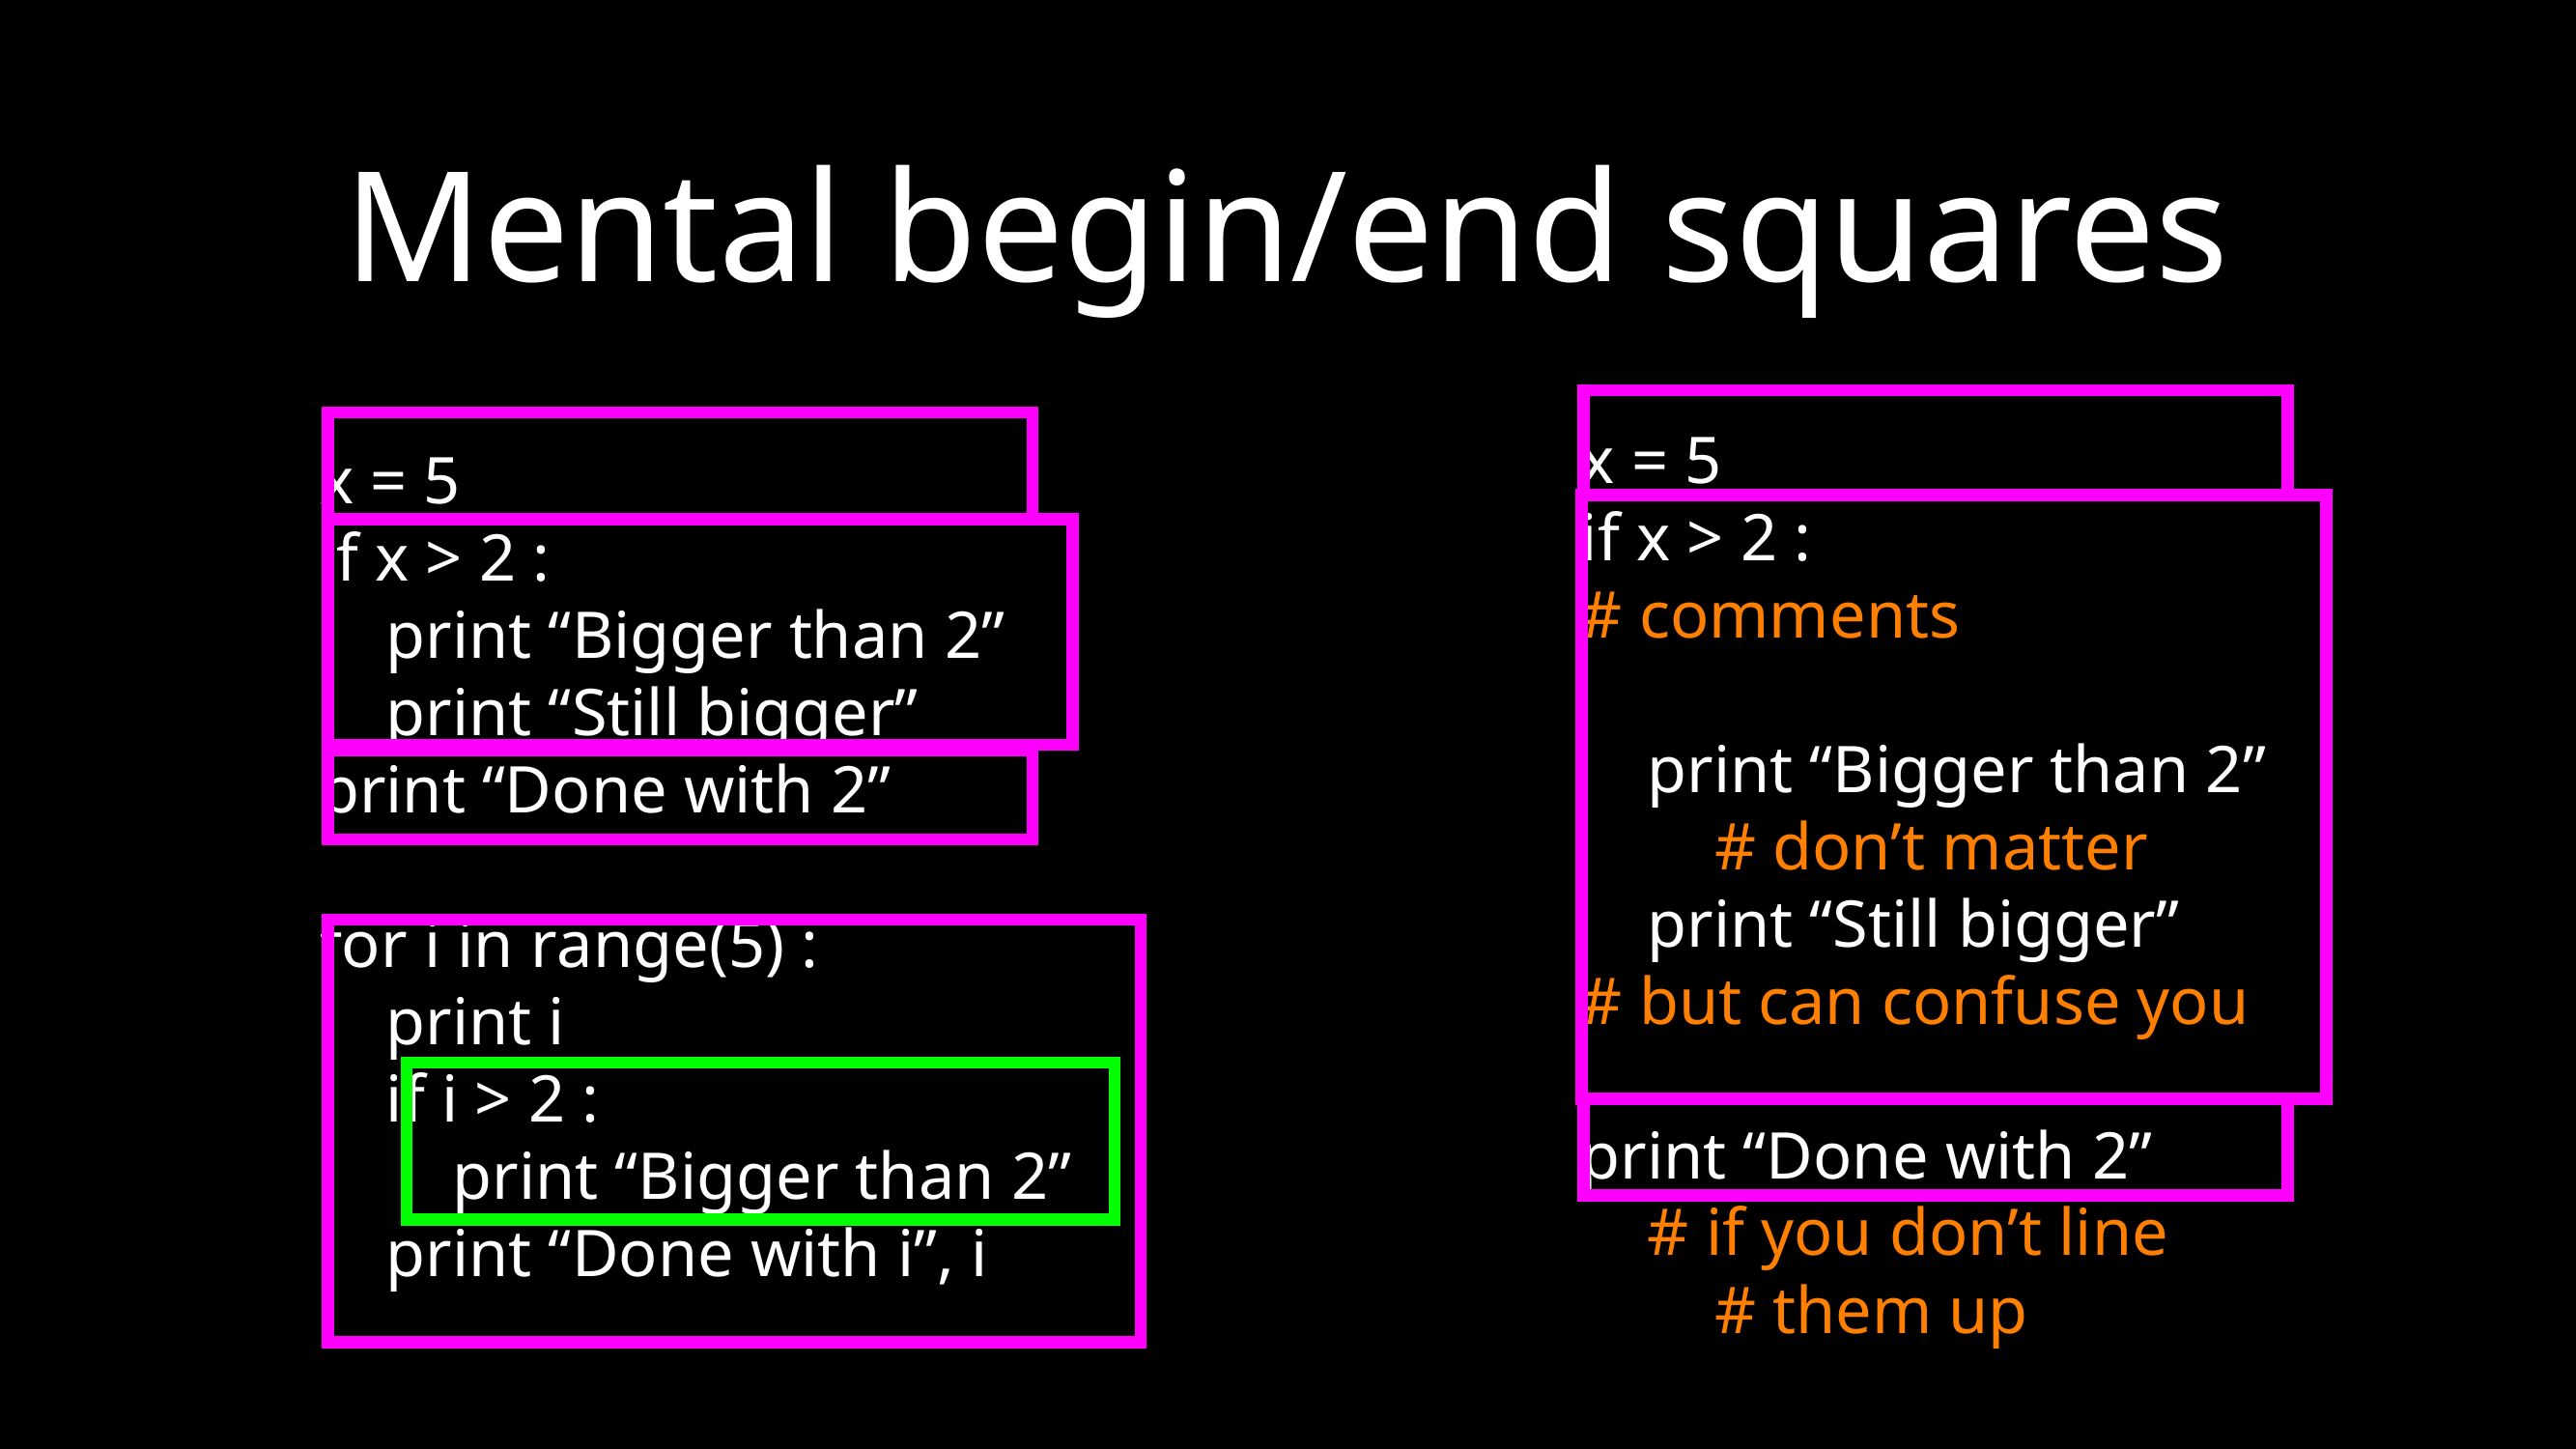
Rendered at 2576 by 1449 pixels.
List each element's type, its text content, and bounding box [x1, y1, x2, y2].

text_box x = 5 if x > 2 : print “Bigger than 2” print “Still bigger” print “Done with 2” for i in range(5) : print i if i > 2 : print “Bigger than 2” print “Done with i”, i [334, 439, 1027, 513]
title Mental begin/end squares [1590, 396, 2281, 403]
text_box x = 5 if x > 2 : print “Bigger than 2” print “Still bigger” print “Done with 2” for i in range(5) : print i if i > 2 : print “Bigger than 2” print “Done with i”, i [319, 439, 1073, 1290]
text_box x = 5 if x > 2 : # comments print “Bigger than 2” # don’t matter print “Still bigger” # but can confuse you print “Done with 2” # if you don’t line # them up [1588, 501, 2267, 1093]
text_box x = 5 if x > 2 : # comments print “Bigger than 2” # don’t matter print “Still bigger” # but can confuse you print “Done with 2” # if you don’t line # them up [1590, 418, 2267, 489]
text_box x = 5 if x > 2 : print “Bigger than 2” print “Still bigger” print “Done with 2” for i in range(5) : print i if i > 2 : print “Bigger than 2” print “Done with i”, i [334, 526, 1066, 739]
text_box x = 5 if x > 2 : # comments print “Bigger than 2” # don’t matter print “Still bigger” # but can confuse you print “Done with 2” # if you don’t line # them up [1580, 1202, 2267, 1347]
text_box x = 5 if x > 2 : # comments print “Bigger than 2” # don’t matter print “Still bigger” # but can confuse you print “Done with 2” # if you don’t line # them up [1590, 1105, 2267, 1189]
text_box x = 5 if x > 2 : print “Bigger than 2” print “Still bigger” print “Done with 2” for i in range(5) : print i if i > 2 : print “Bigger than 2” print “Done with i”, i [334, 925, 1073, 1290]
text_box x = 5 if x > 2 : print “Bigger than 2” print “Still bigger” print “Done with 2” for i in range(5) : print i if i > 2 : print “Bigger than 2” print “Done with i”, i [412, 1068, 1073, 1213]
title Mental begin/end squares [183, 38, 2392, 403]
text_box x = 5 if x > 2 : print “Bigger than 2” print “Still bigger” print “Done with 2” for i in range(5) : print i if i > 2 : print “Bigger than 2” print “Done with i”, i [334, 756, 1027, 834]
